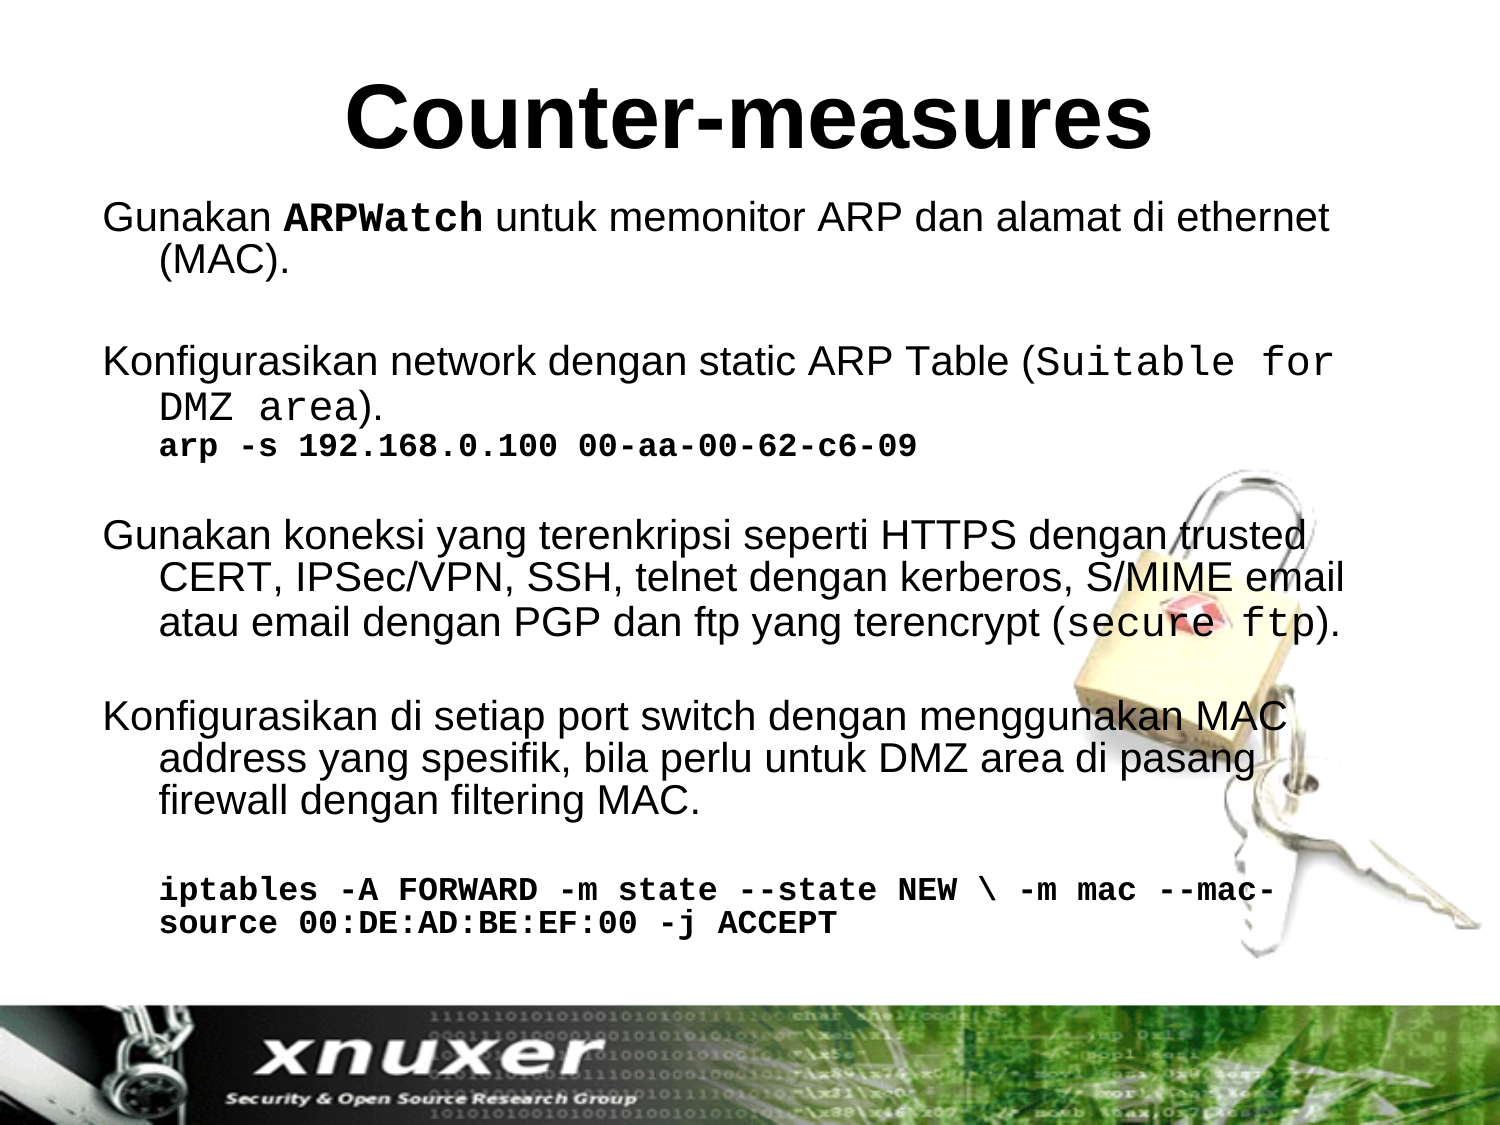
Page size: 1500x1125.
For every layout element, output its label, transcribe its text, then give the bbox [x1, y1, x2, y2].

title Counter-measures [75, 45, 1426, 188]
picture [0, 0, 1500, 1125]
list Gunakan ARPWatch untuk memonitor ARP dan alamat di ethernet (MAC). Konfigurasikan network dengan static ARP Table (Suitable for DMZ area). arp -s 192.168.0.100 00-aa-00-62-c6-09 Gunakan koneksi yang terenkripsi seperti HTTPS dengan trusted CERT, IPSec/VPN, SSH, telnet dengan kerberos, S/MIME email atau email dengan PGP dan ftp yang terencrypt (secure ftp). Konfigurasikan di setiap port switch dengan menggunakan MAC address yang spesifik, bila perlu untuk DMZ area di pasang firewall dengan filtering MAC. iptables -A FORWARD -m state --state NEW \ -m mac --mac-source 00:DE:AD:BE:EF:00 -j ACCEPT [87, 187, 1413, 1026]
